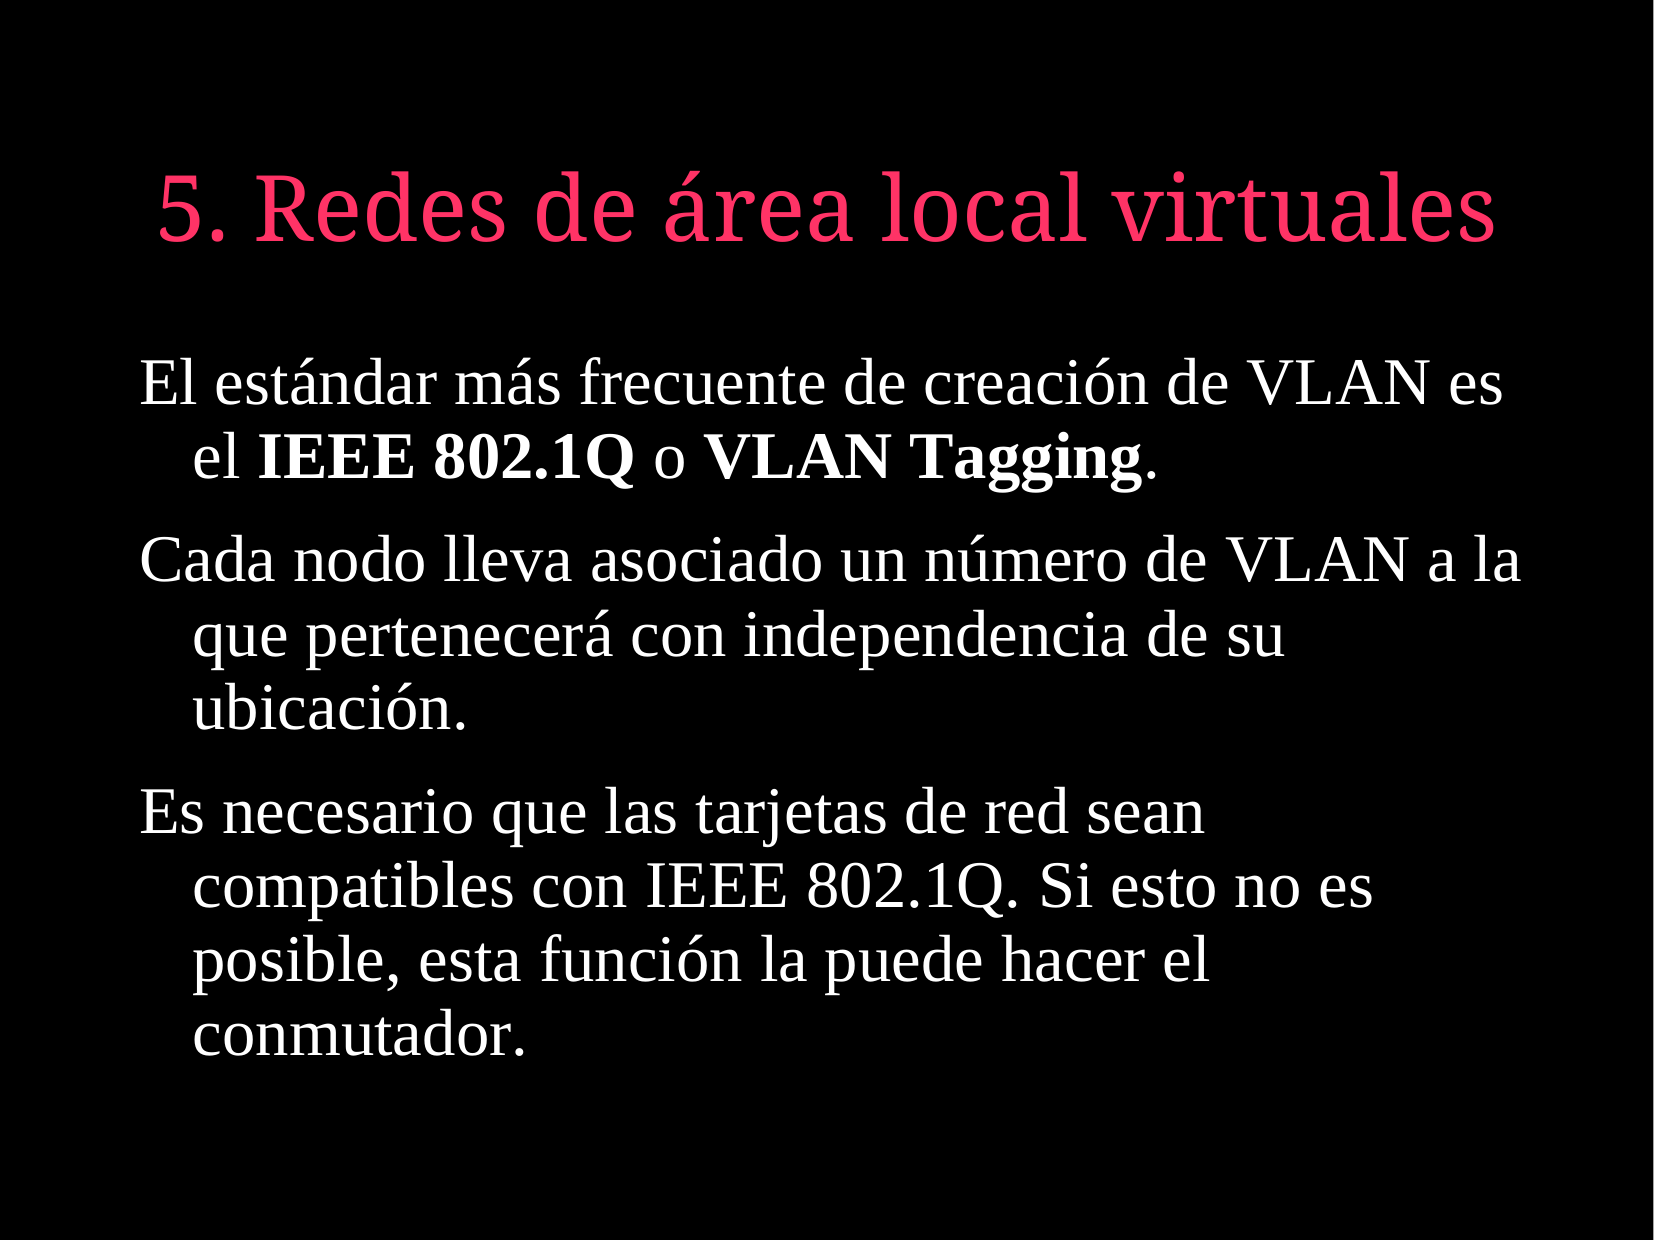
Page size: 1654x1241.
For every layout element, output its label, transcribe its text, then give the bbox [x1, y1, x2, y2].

list El estándar más frecuente de creación de VLAN es el IEEE 802.1Q o VLAN Tagging. Cada nodo lleva asociado un número de VLAN a la que pertenecerá con independencia de su ubicación. Es necesario que las tarjetas de red sean compatibles con IEEE 802.1Q. Si esto no es posible, esta función la puede hacer el conmutador. [121, 344, 1534, 1127]
title 5. Redes de área local virtuales [121, 102, 1534, 311]
